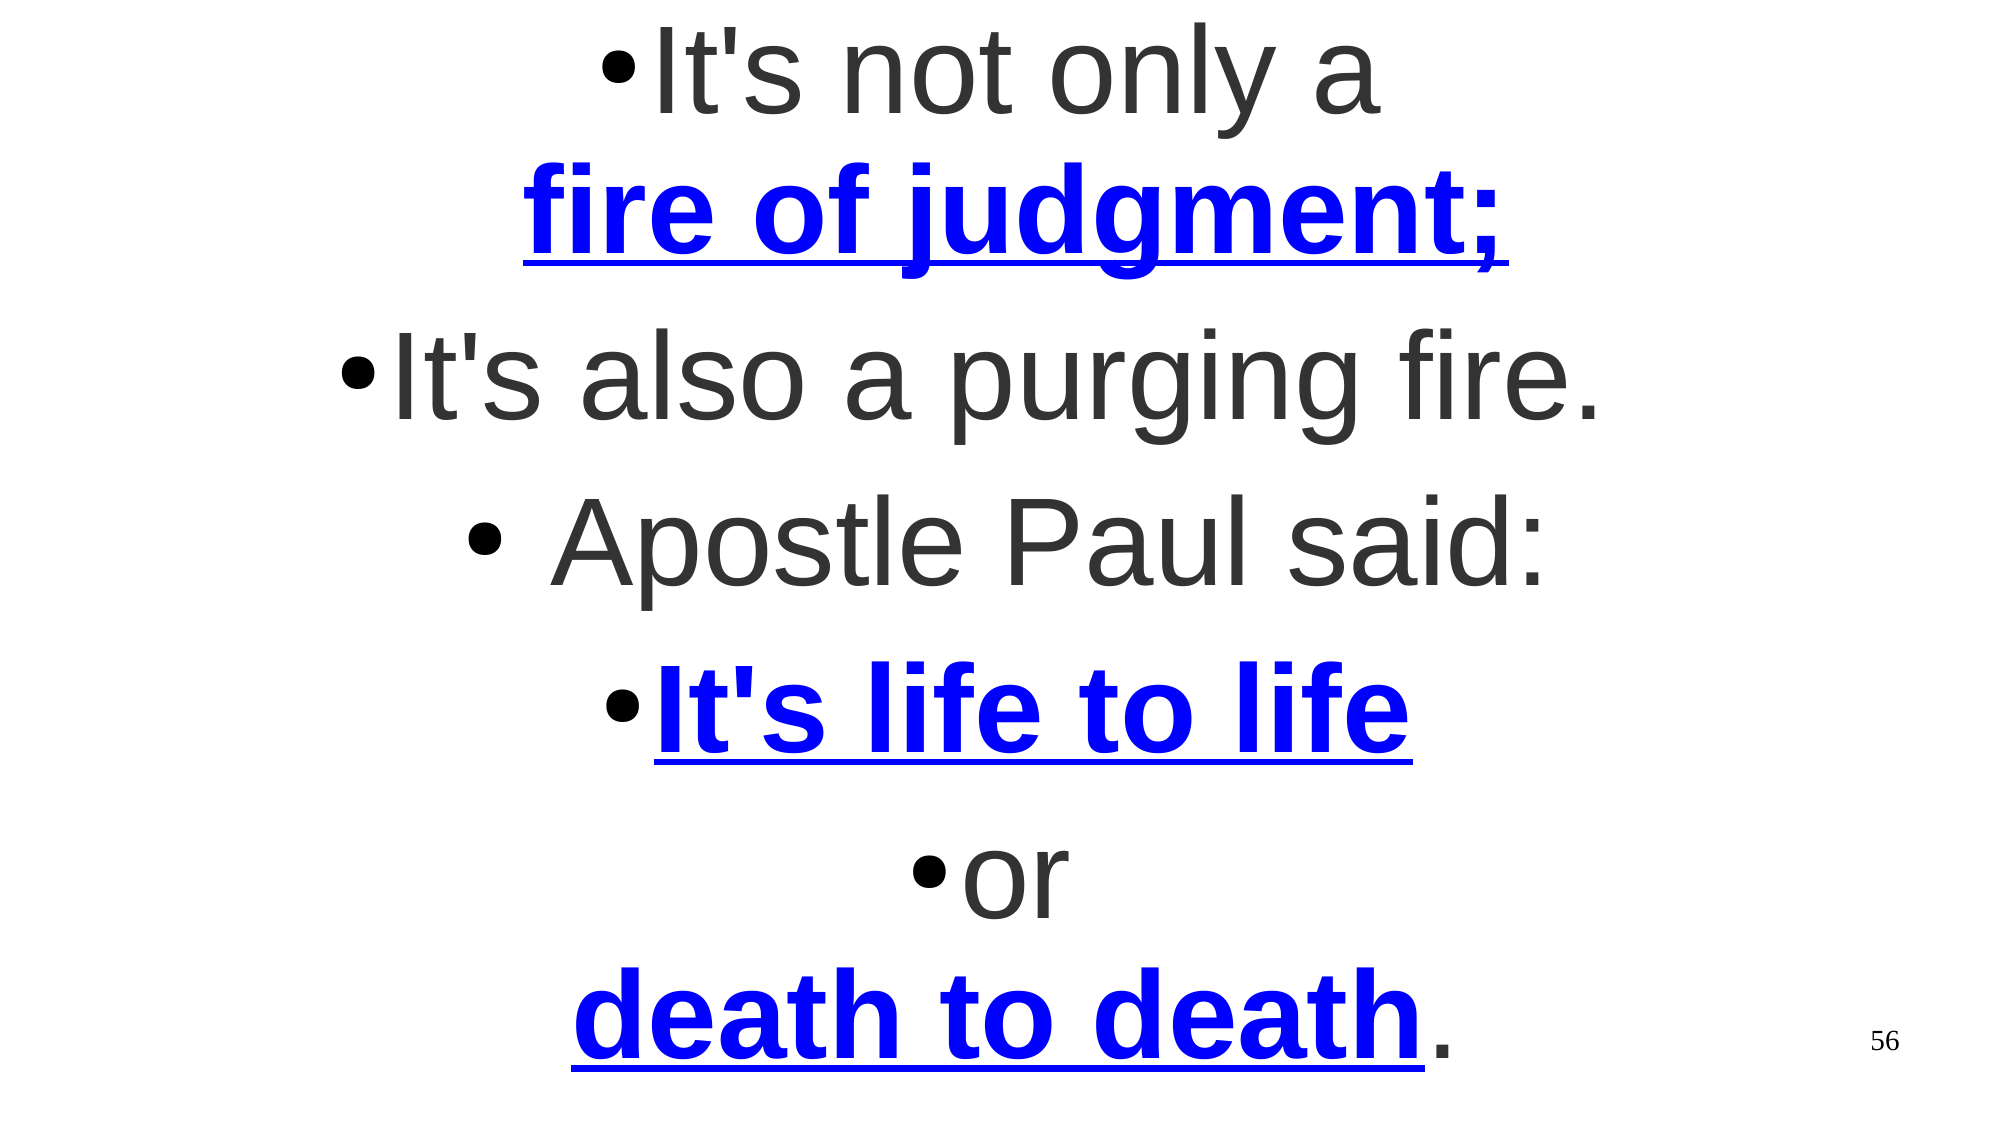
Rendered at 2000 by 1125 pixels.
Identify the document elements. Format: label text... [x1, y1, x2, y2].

list It's not only a fire of judgment; It's also a purging fire. Apostle Paul said: It's life to life or death to death. [0, 0, 1996, 1123]
